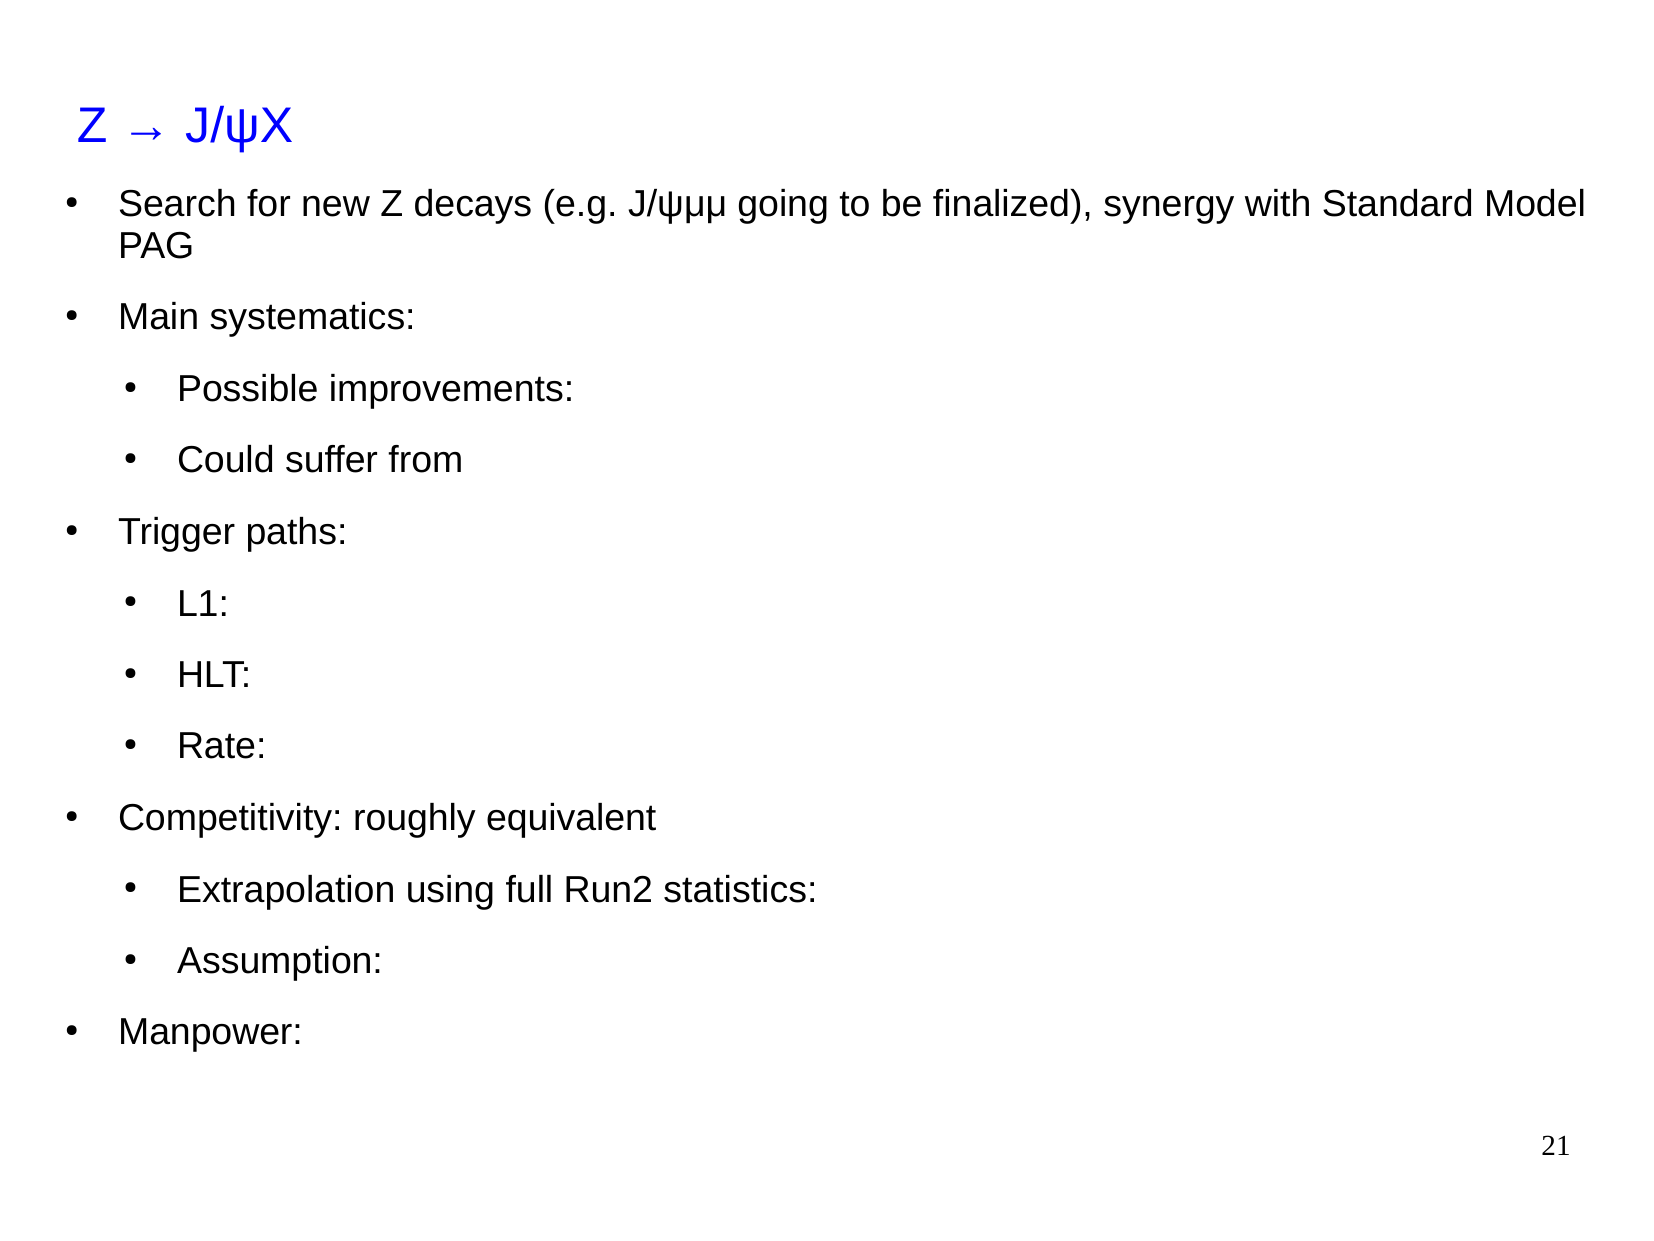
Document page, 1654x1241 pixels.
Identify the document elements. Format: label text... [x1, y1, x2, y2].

list Z → J/ψX Search for new Z decays (e.g. J/ψμμ going to be finalized), synergy with Standard Model PAG Main systematics: Possible improvements: Could suffer from Trigger paths: L1: HLT: Rate: Competitivity: roughly equivalent Extrapolation using full Run2 statistics: Assumption: Manpower: [5, 11, 1648, 1054]
